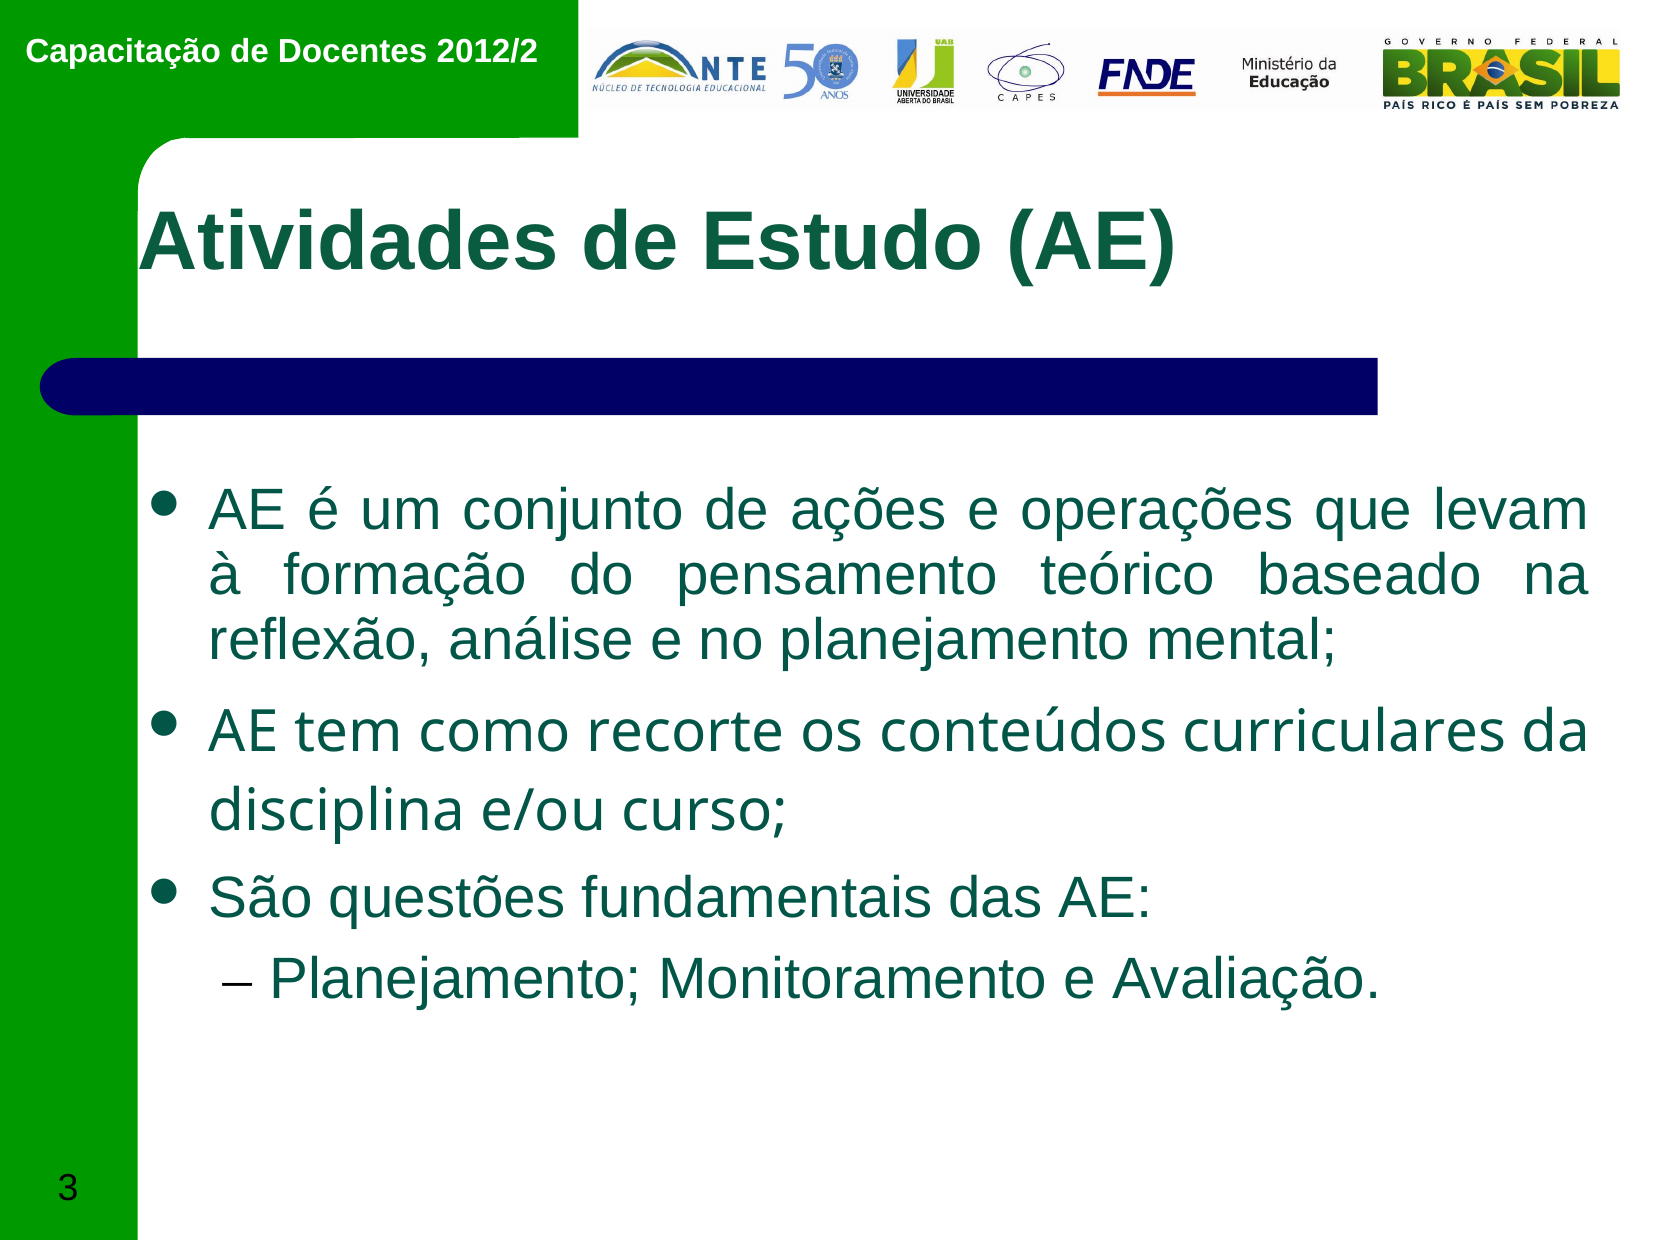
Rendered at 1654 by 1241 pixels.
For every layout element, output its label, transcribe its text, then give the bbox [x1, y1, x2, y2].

list AE é um conjunto de ações e operações que levam à formação do pensamento teórico baseado na reflexão, análise e no planejamento mental; AE tem como recorte os conteúdos curriculares da disciplina e/ou curso; São questões fundamentais das AE: Planejamento; Monitoramento e Avaliação. [147, 472, 1591, 1197]
title Atividades de Estudo (AE) [137, 144, 1572, 338]
picture [587, 29, 1625, 117]
text_box <número> [15, 1128, 121, 1217]
